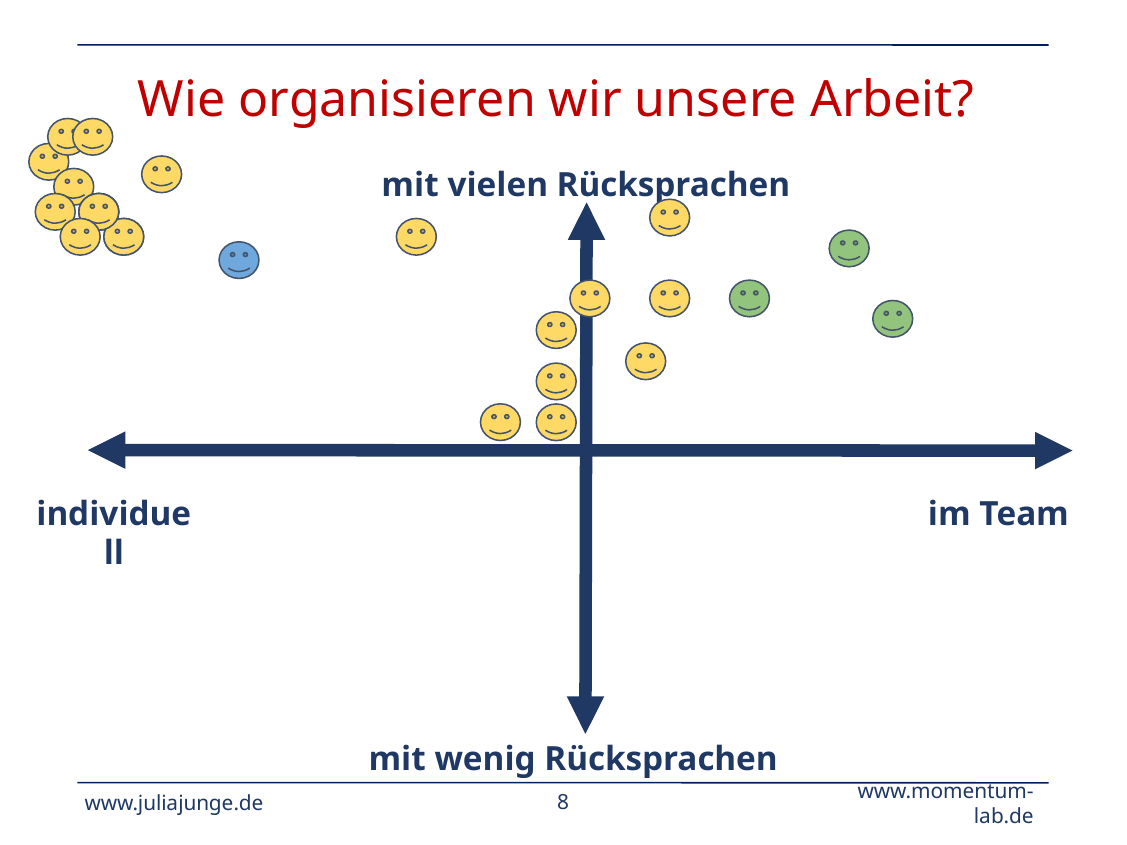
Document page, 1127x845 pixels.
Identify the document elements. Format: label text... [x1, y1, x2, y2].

text_box [480, 403, 521, 441]
text_box [729, 280, 770, 317]
text_box [569, 280, 610, 317]
text_box individuell [17, 476, 211, 545]
text_box [649, 280, 690, 317]
title Wie organisieren wir unsere Arbeit? [77, 44, 1049, 156]
text_box [396, 218, 437, 256]
text_box mit vielen Rücksprachen [323, 156, 849, 230]
slide_number <number> [436, 780, 690, 825]
text_box [28, 118, 144, 256]
text_box [829, 230, 870, 267]
text_box [649, 199, 690, 236]
slide_number www.juliajunge.de [69, 780, 331, 825]
text_box mit wenig Rücksprachen [310, 721, 836, 813]
text_box [536, 363, 577, 400]
text_box [625, 342, 666, 380]
text_box im Team [902, 476, 1095, 545]
slide_number www.momentum-lab.de [795, 780, 1049, 825]
text_box [141, 155, 182, 193]
text_box [219, 241, 259, 279]
text_box [536, 403, 577, 441]
text_box [872, 300, 913, 338]
text_box [536, 311, 577, 349]
